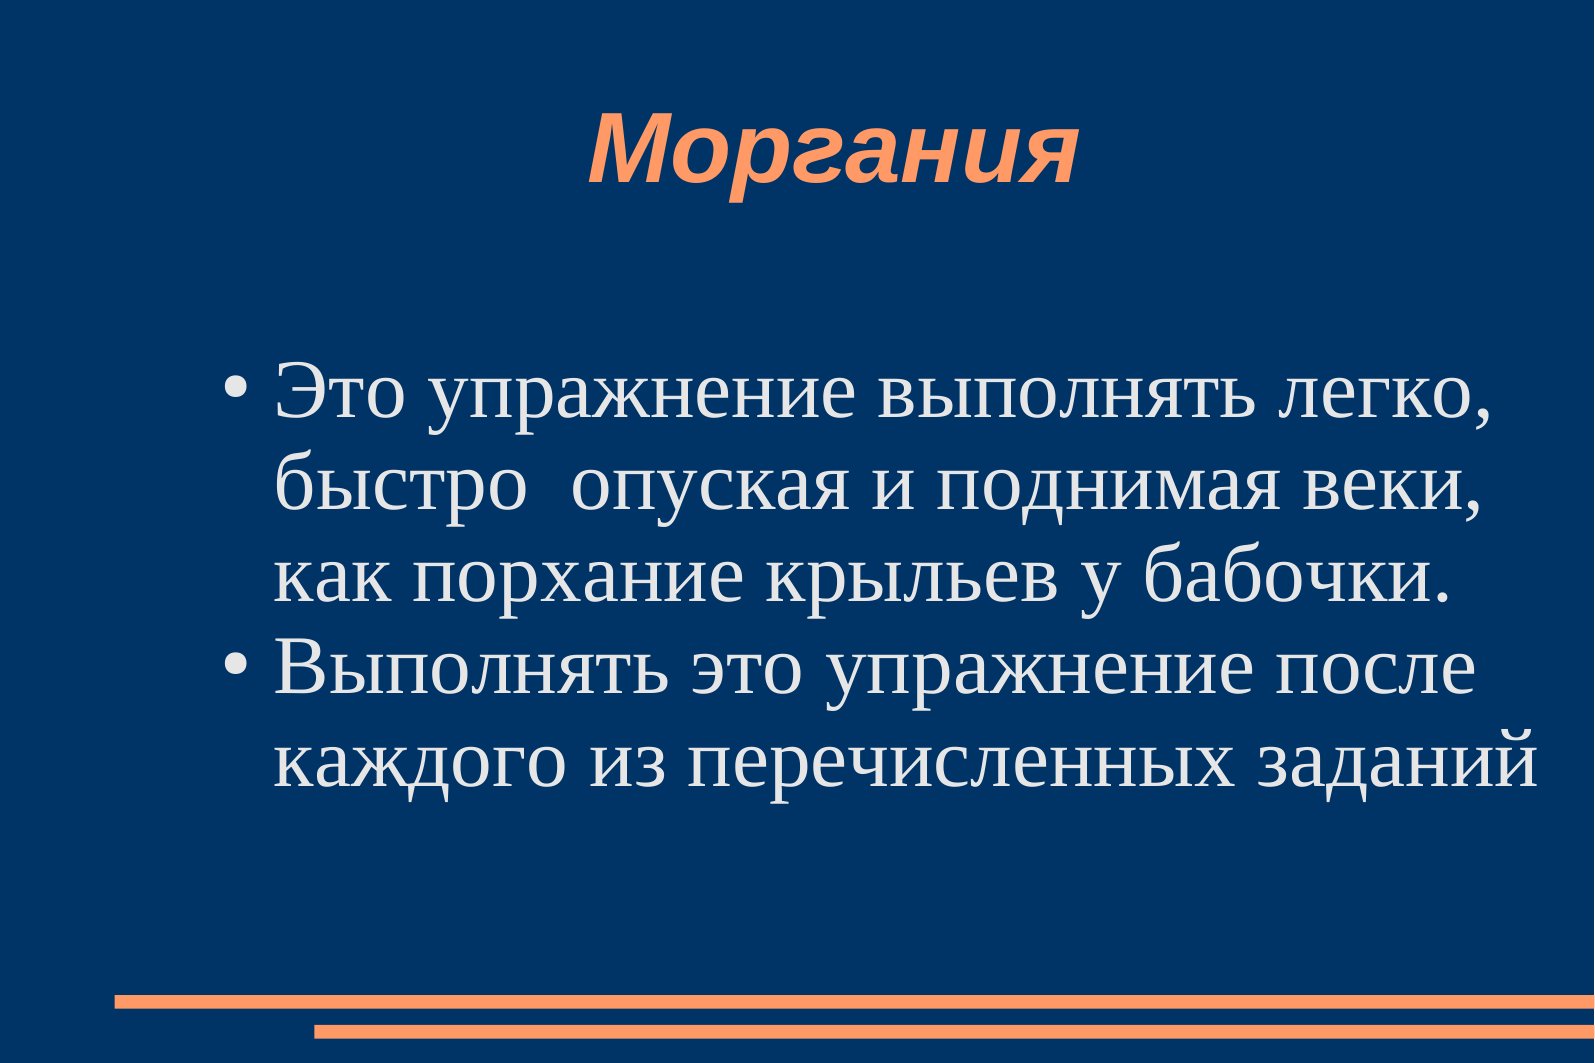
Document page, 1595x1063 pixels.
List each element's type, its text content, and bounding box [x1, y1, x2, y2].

list Это упражнение выполнять легко, быстро опуская и поднимая веки, как порхание крыльев у бабочки. Выполнять это упражнение после каждого из перечисленных заданий [203, 295, 1565, 972]
title Моргания [295, 88, 1359, 207]
